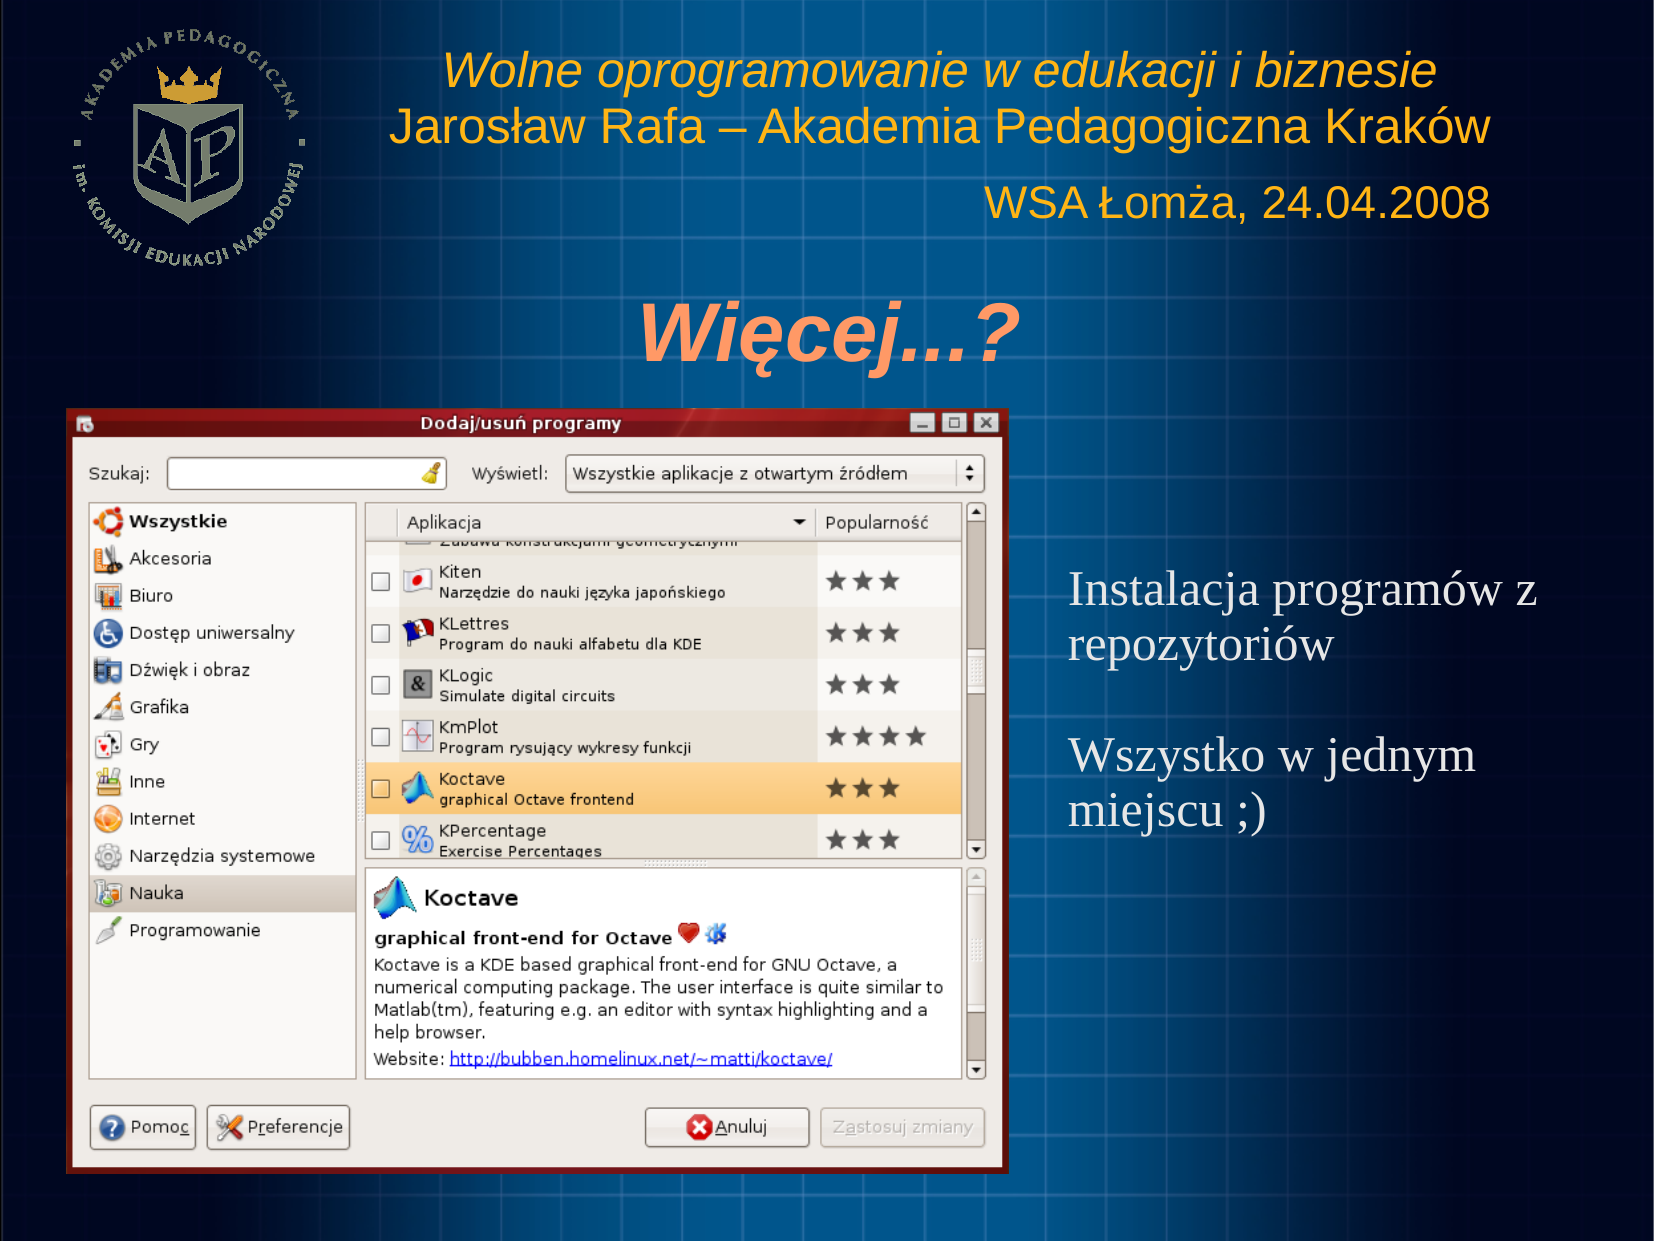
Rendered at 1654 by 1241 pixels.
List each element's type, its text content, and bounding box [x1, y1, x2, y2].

title Więcej...? [123, 274, 1536, 393]
list Instalacja programów z repozytoriów Wszystko w jednym miejscu ;) [1068, 560, 1606, 941]
picture [0, 0, 1654, 1241]
